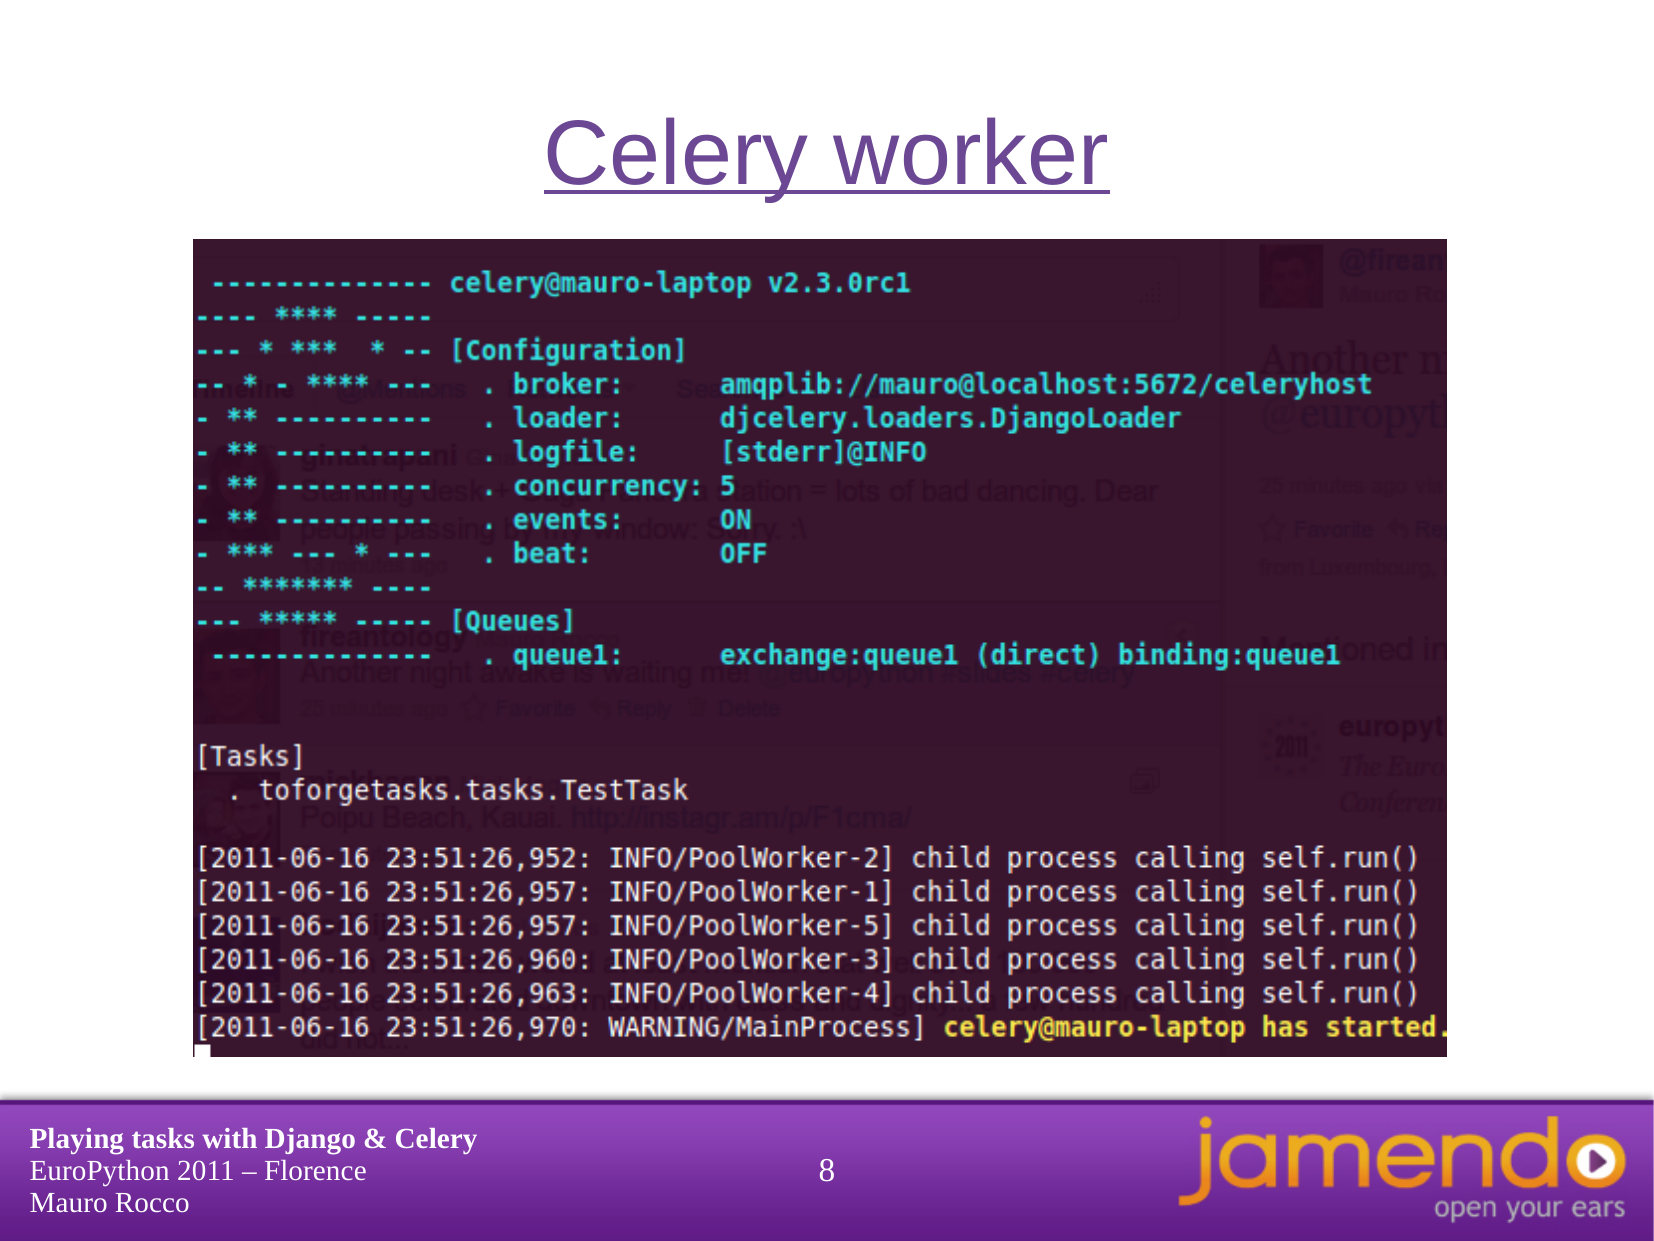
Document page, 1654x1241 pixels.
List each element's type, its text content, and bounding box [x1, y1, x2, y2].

picture [0, 0, 1654, 1241]
title Celery worker [82, 49, 1571, 257]
